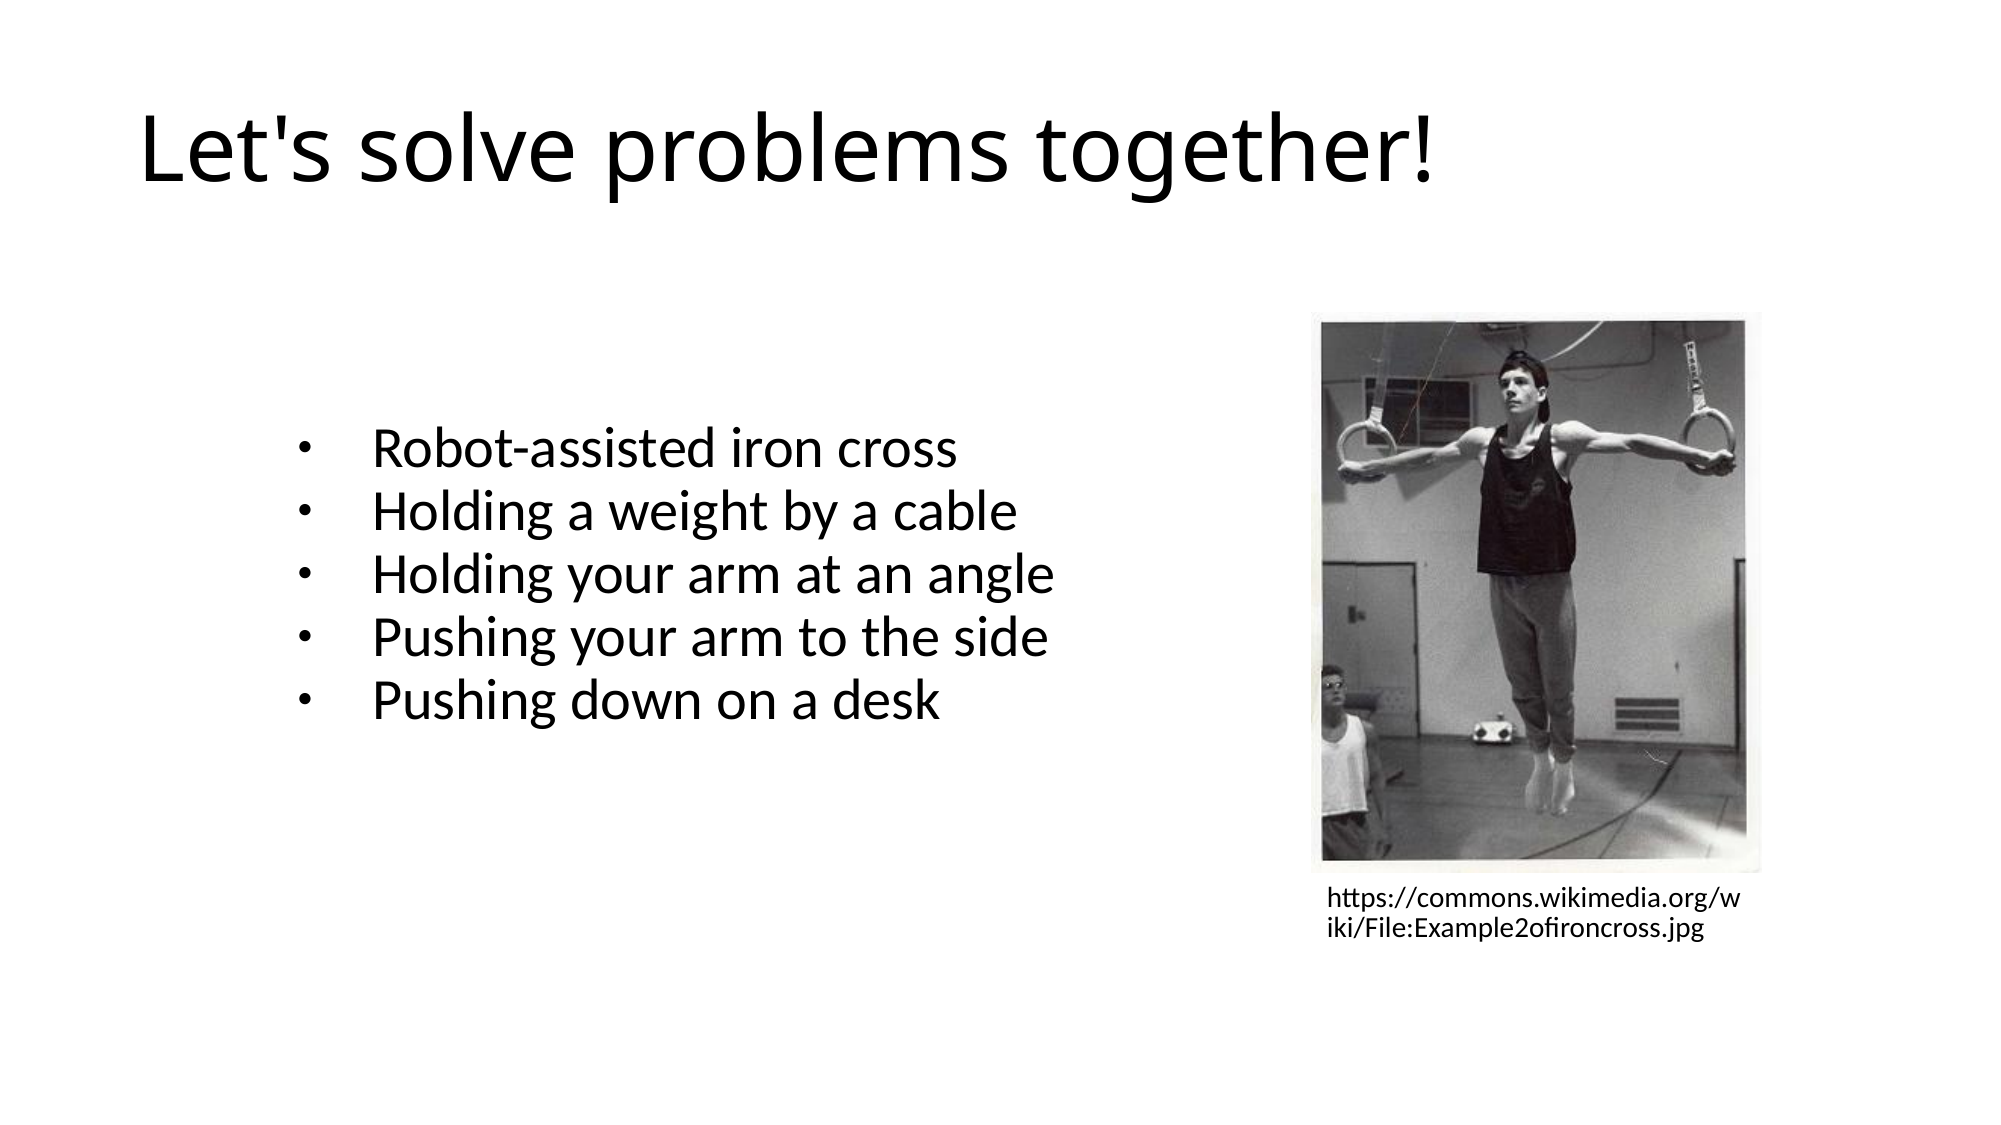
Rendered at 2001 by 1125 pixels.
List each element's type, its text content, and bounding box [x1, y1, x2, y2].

text_box https://commons.wikimedia.org/wiki/File:Example2ofironcross.jpg [1311, 871, 1761, 958]
list Robot-assisted iron cross Holding a weight by a cable Holding your arm at an angle Pushing your arm to the side Pushing down on a desk [232, 402, 1144, 791]
picture [1311, 312, 1762, 873]
title Let's solve problems together! [122, 87, 1853, 213]
